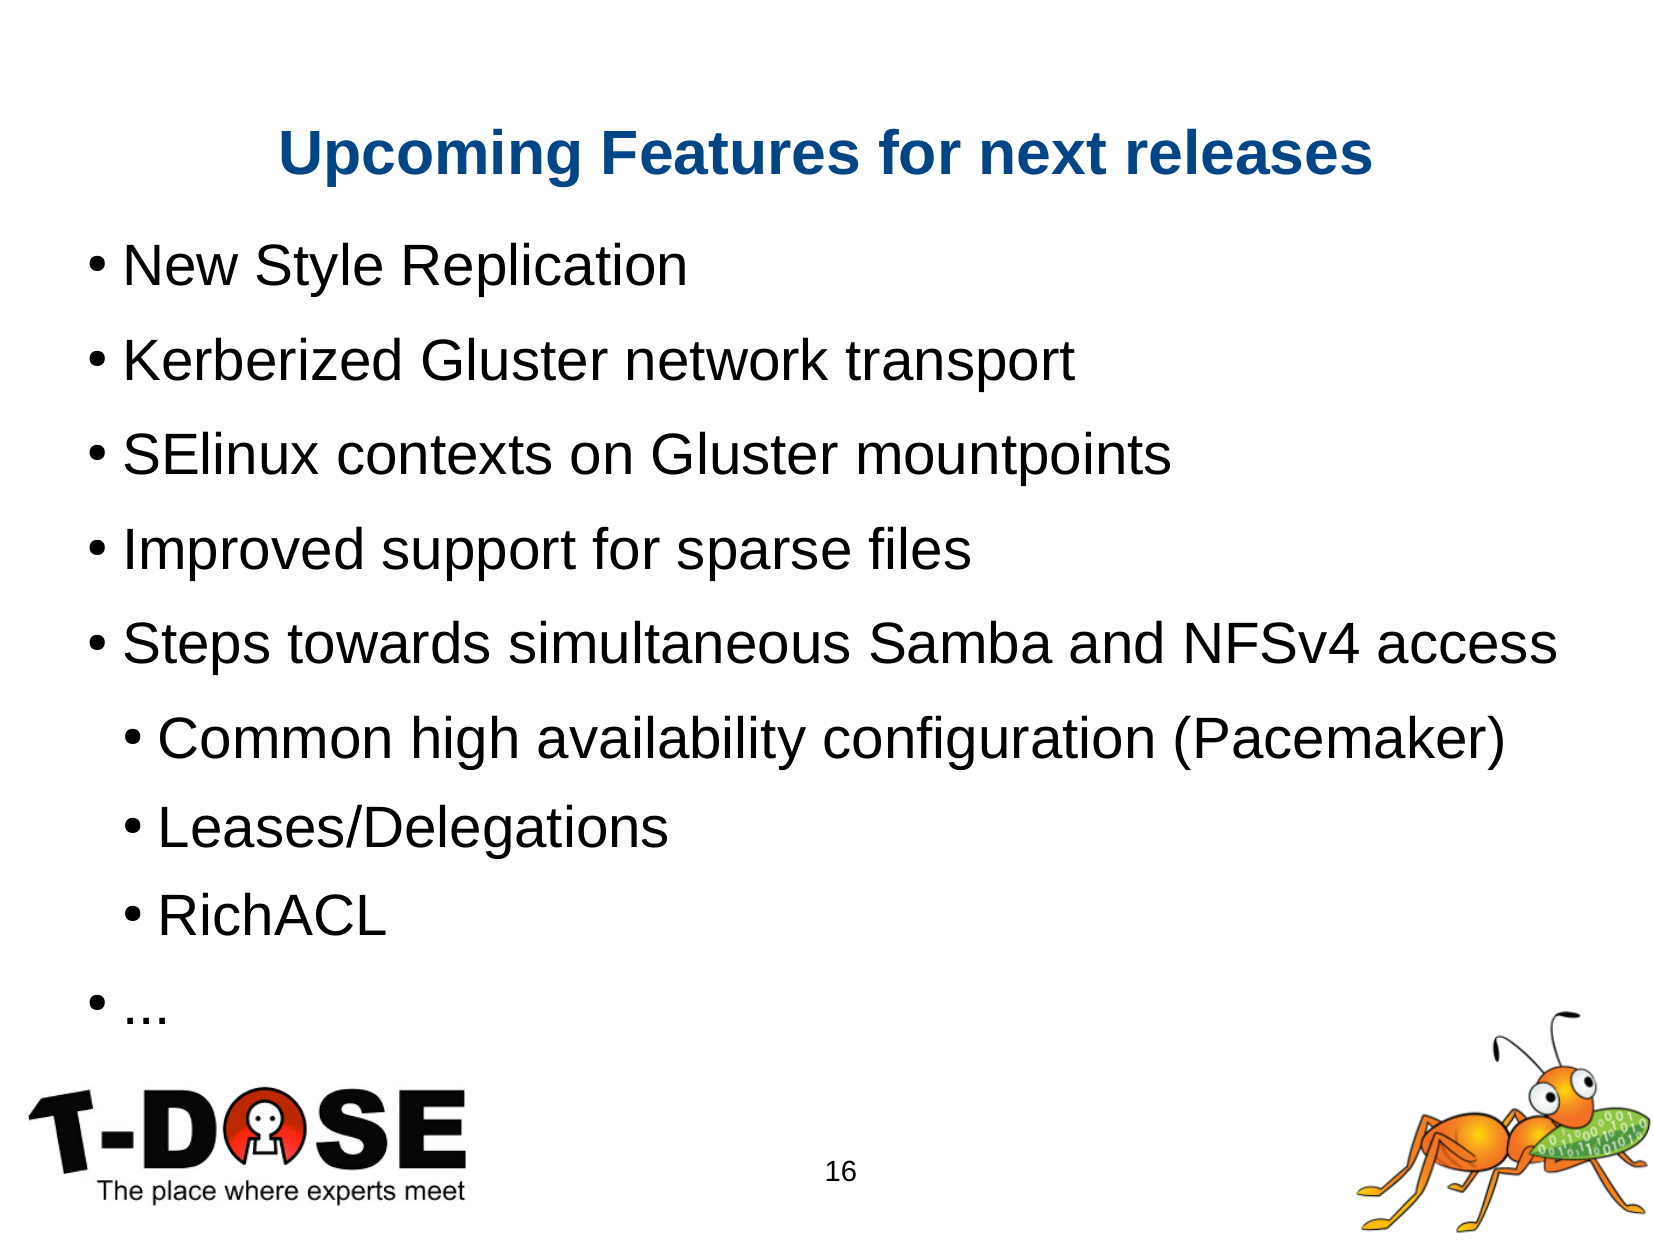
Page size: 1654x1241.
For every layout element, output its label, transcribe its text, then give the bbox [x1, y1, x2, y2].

list New Style Replication Kerberized Gluster network transport SElinux contexts on Gluster mountpoints Improved support for sparse files Steps towards simultaneous Samba and NFSv4 access Common high availability configuration (Pacemaker) Leases/Delegations RichACL ... [86, 232, 1576, 1126]
picture [1353, 1009, 1654, 1235]
title Upcoming Features for next releases [82, 49, 1571, 257]
picture [23, 1067, 481, 1214]
